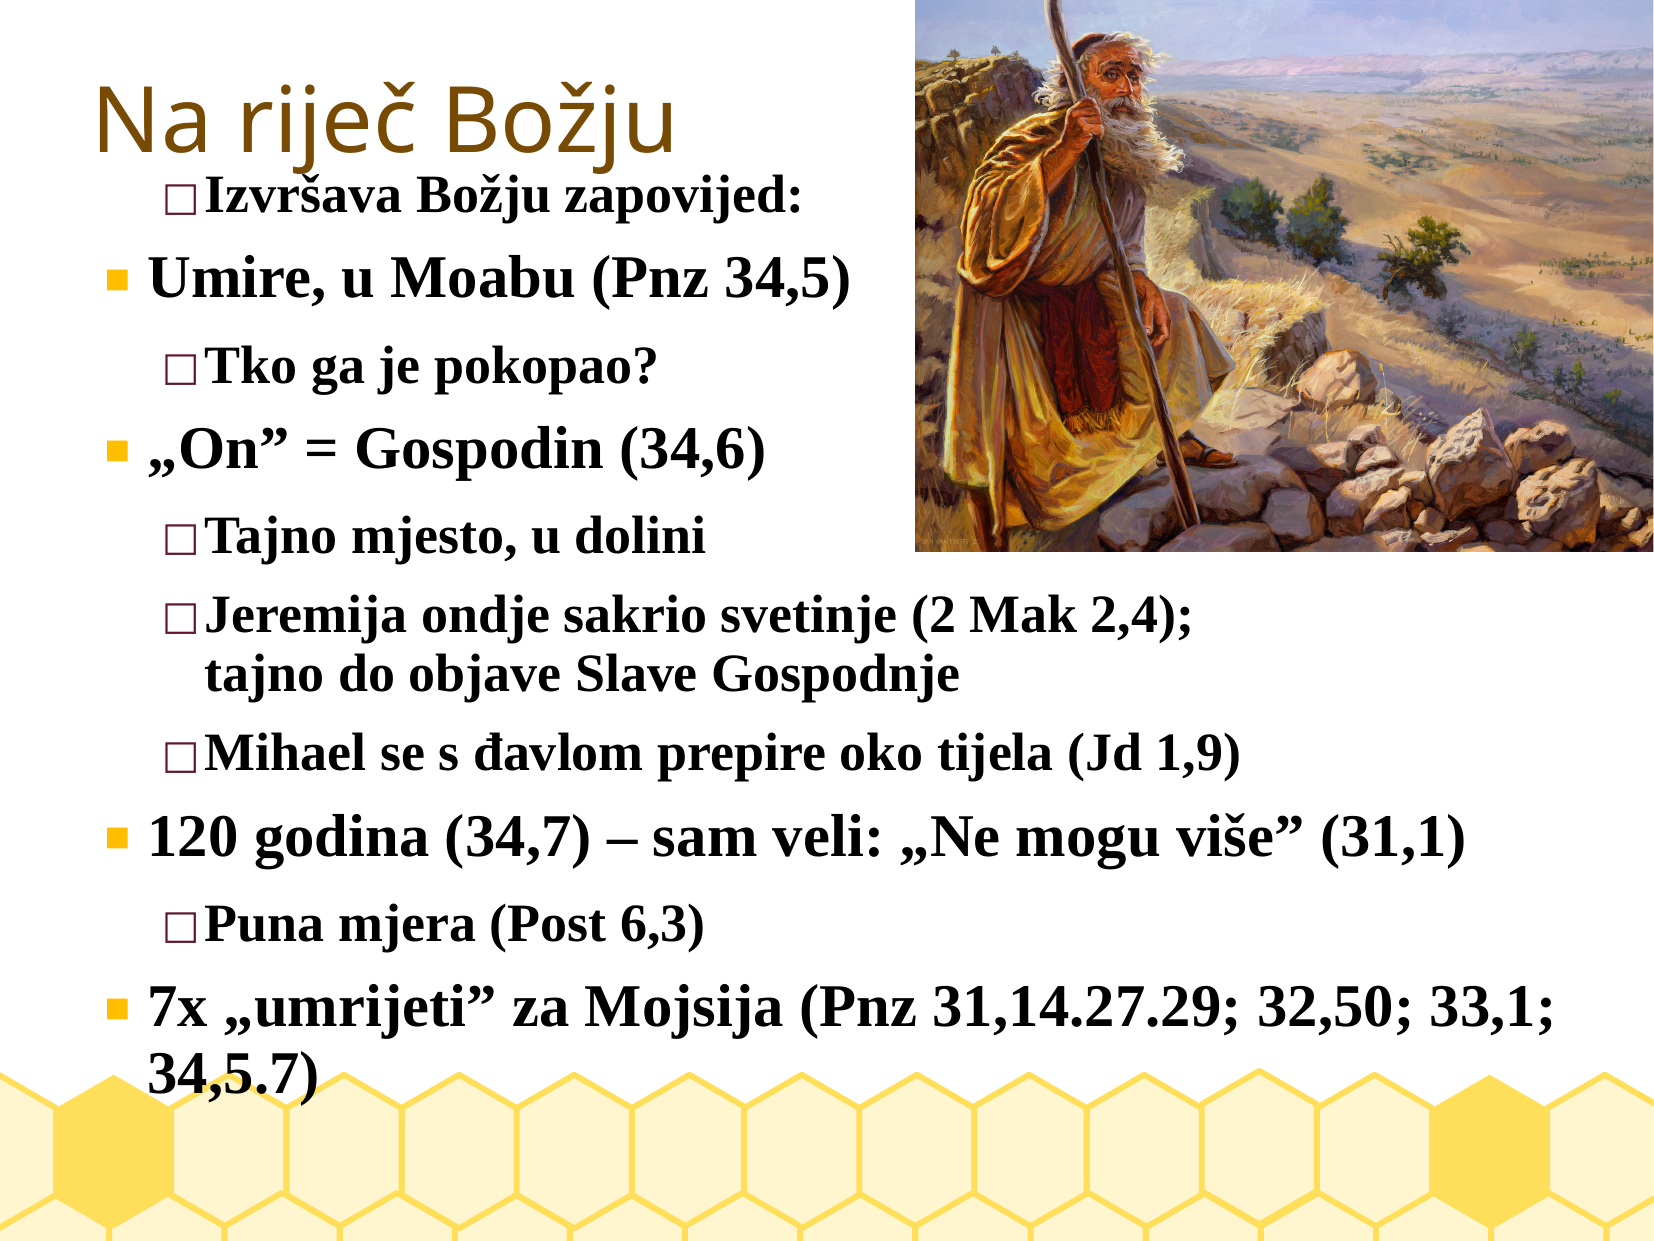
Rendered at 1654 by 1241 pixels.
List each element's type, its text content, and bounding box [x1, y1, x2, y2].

title Na riječ Božju [91, 19, 915, 164]
list Izvršava Božju zapovijed: Umire, u Moabu (Pnz 34,5) Tko ga je pokopao? „On” = Gospodin (34,6) Tajno mjesto, u dolini Jeremija ondje sakrio svetinje (2 Mak 2,4); tajno do objave Slave Gospodnje Mihael se s đavlom prepire oko tijela (Jd 1,9) 120 godina (34,7) – sam veli: „Ne mogu više” (31,1) Puna mjera (Post 6,3) 7x „umrijeti” za Mojsija (Pnz 31,14.27.29; 32,50; 33,1; 34,5.7) [90, 164, 1650, 1110]
picture [915, 0, 1654, 552]
